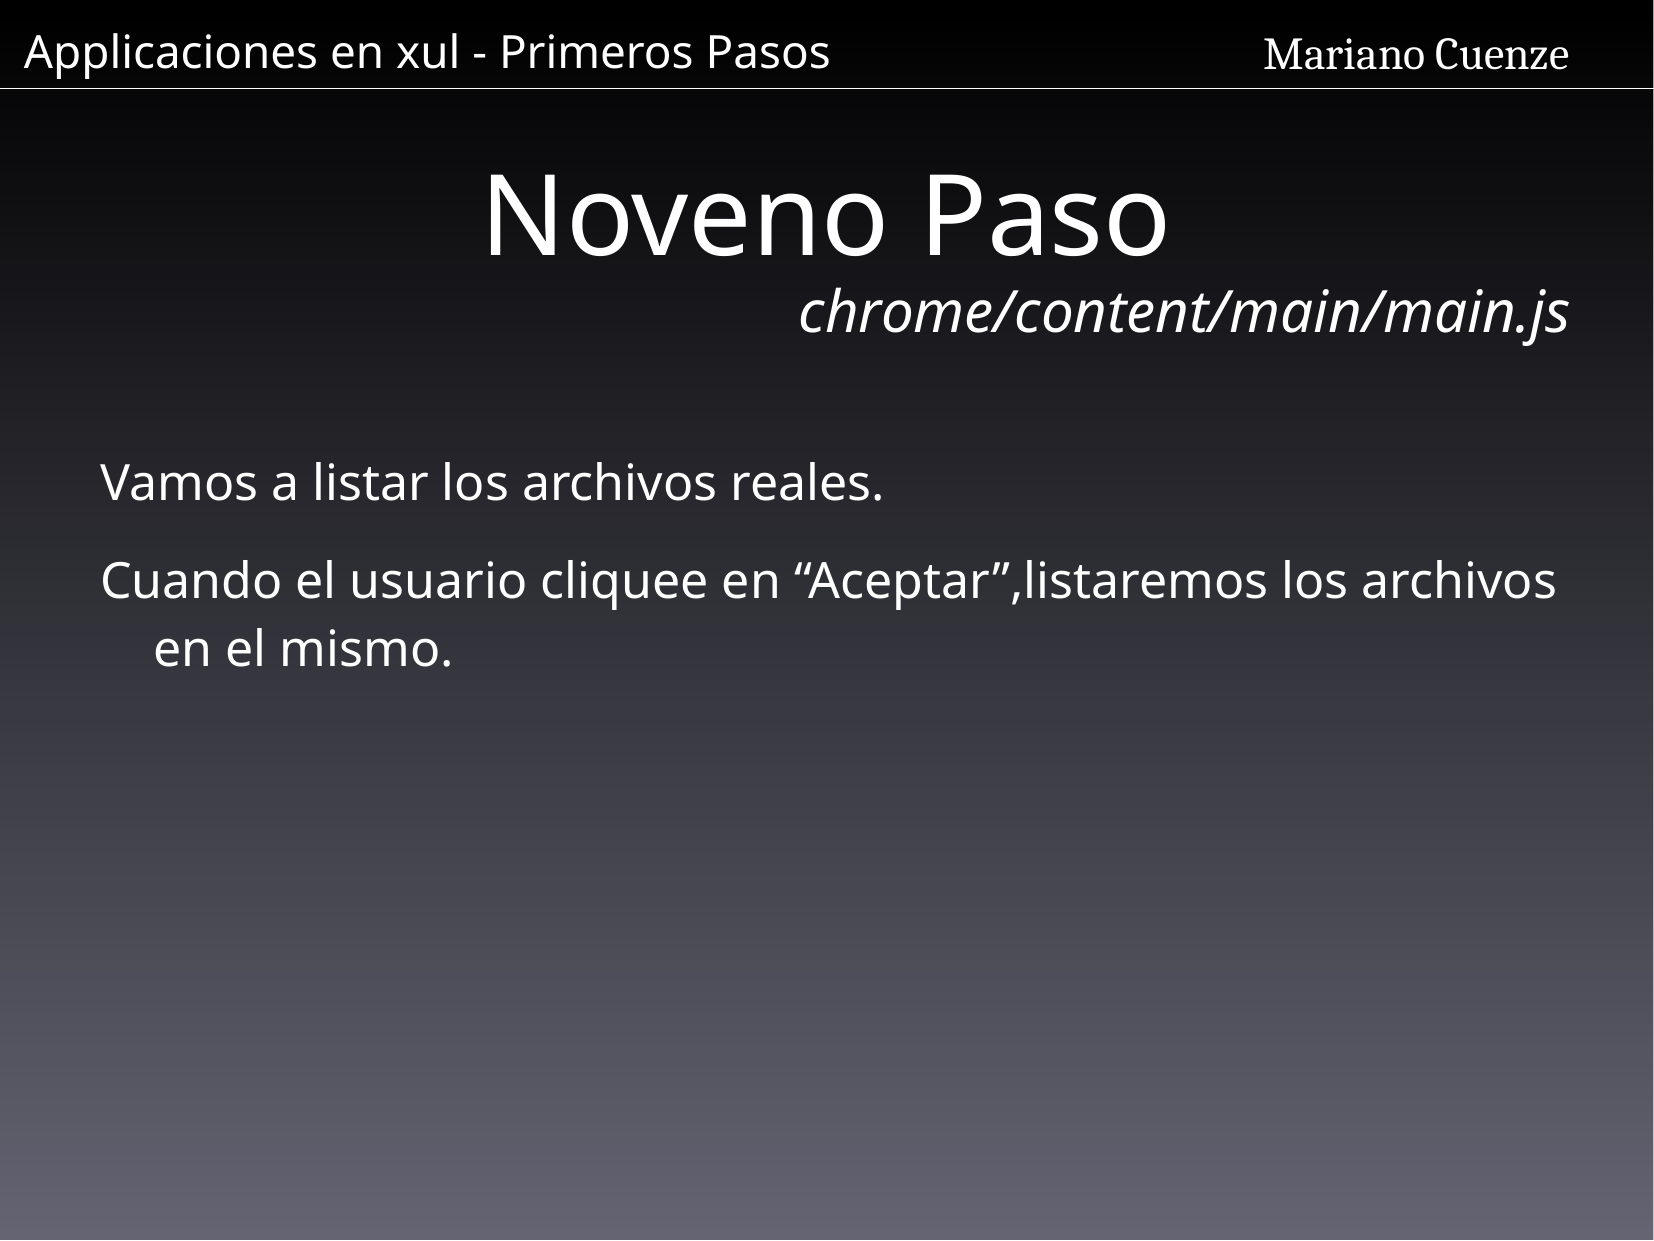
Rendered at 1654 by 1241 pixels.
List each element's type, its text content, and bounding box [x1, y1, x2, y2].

title Noveno Paso [82, 108, 1571, 265]
list Vamos a listar los archivos reales. Cuando el usuario cliquee en “Aceptar”,listaremos los archivos en el mismo. [82, 355, 1571, 1153]
text_box Applicaciones en xul - Primeros Pasos [9, 11, 899, 80]
text_box Mariano Cuenze [1249, 20, 1648, 88]
title chrome/content/main/main.js [82, 265, 1571, 355]
